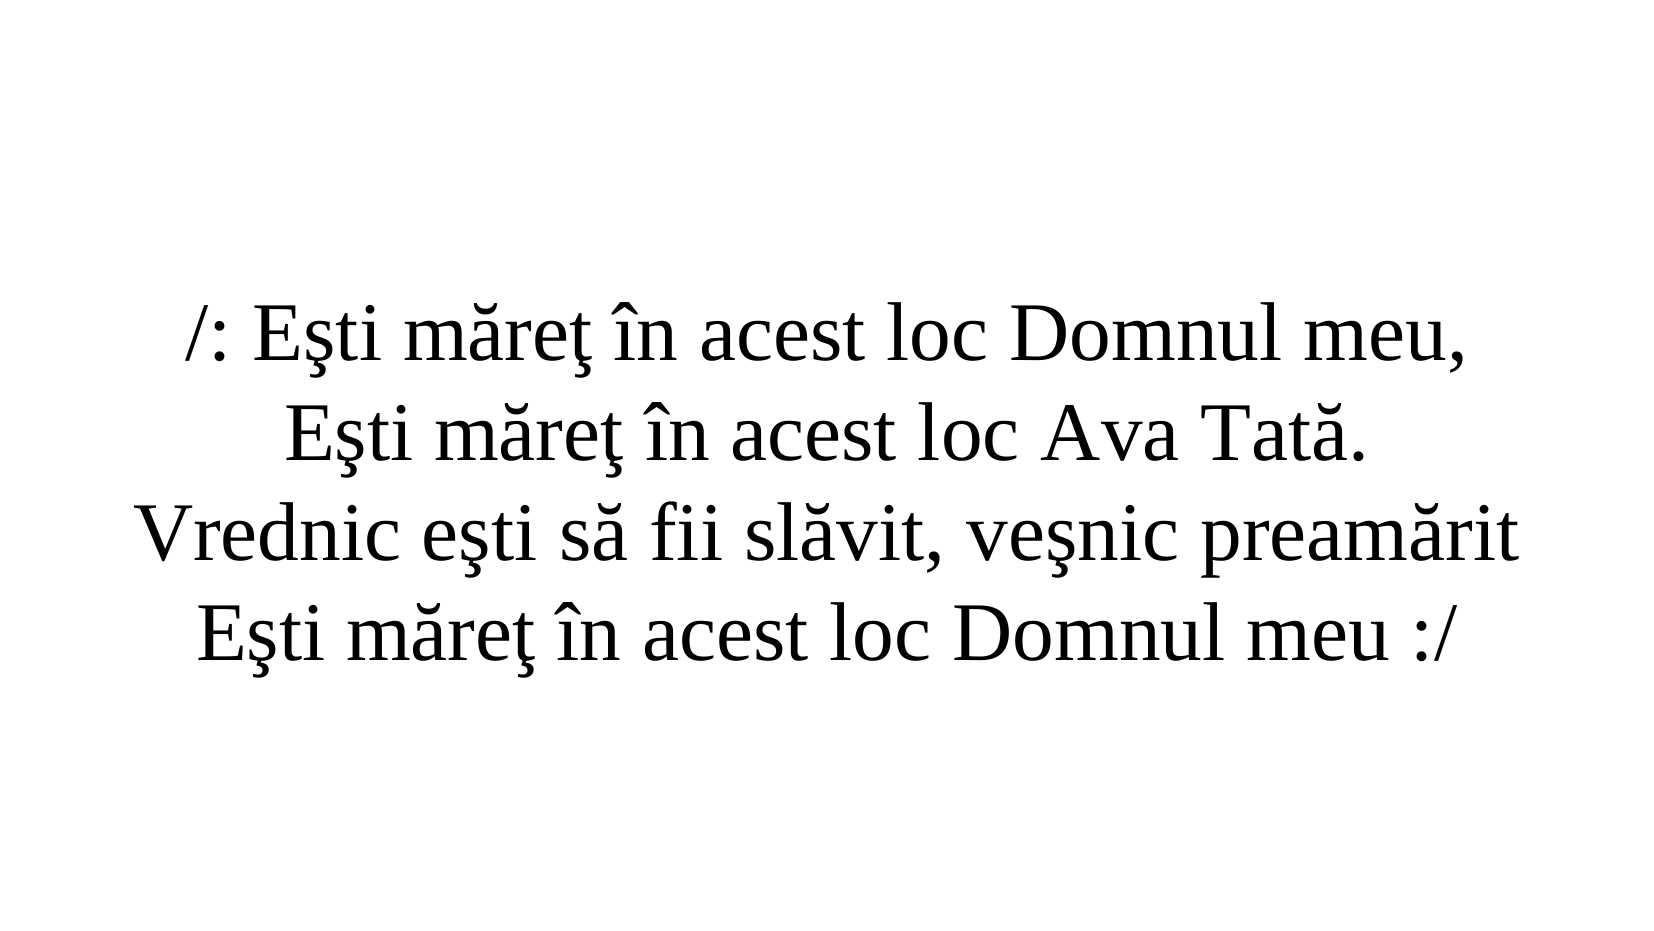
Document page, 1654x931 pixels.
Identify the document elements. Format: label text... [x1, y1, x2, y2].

subtitle /: Eşti măreţ în acest loc Domnul meu, Eşti măreţ în acest loc Ava Tată. Vrednic eşti să fii slăvit, veşnic preamărit Eşti măreţ în acest loc Domnul meu :/ [0, 269, 1654, 690]
